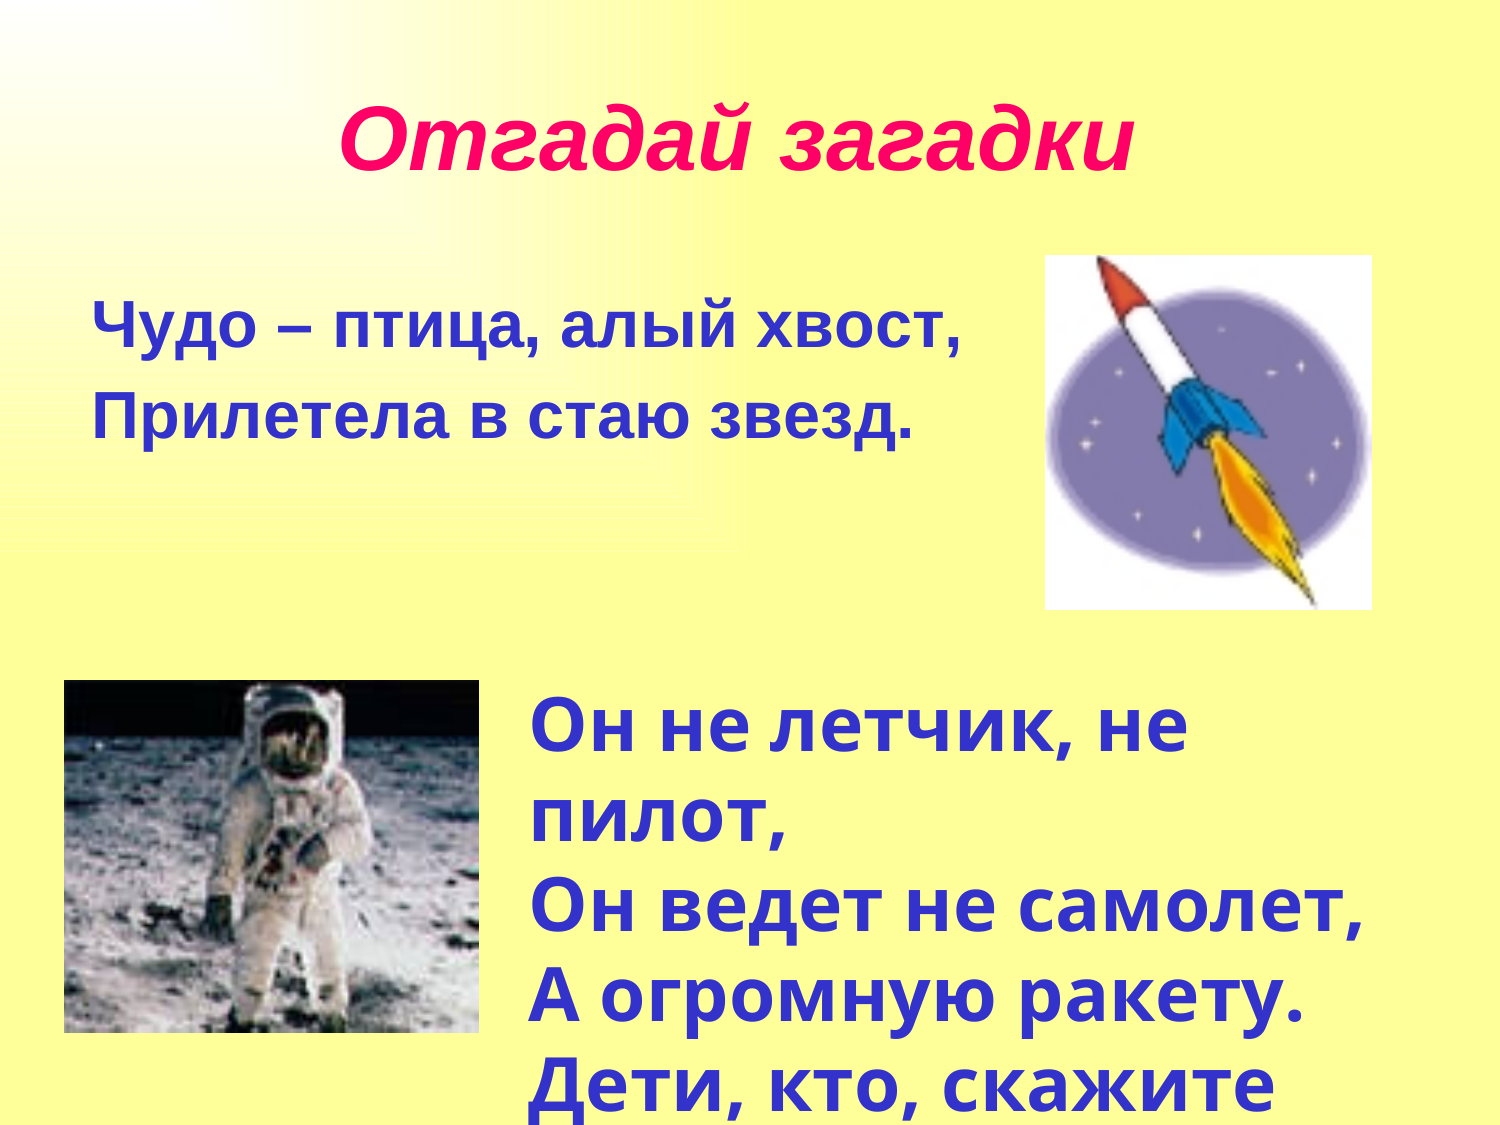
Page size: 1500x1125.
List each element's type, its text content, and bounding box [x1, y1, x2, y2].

picture [64, 680, 479, 1033]
list Чудо – птица, алый хвост, Прилетела в стаю звезд. [76, 278, 988, 552]
title Отгадай загадки [75, 45, 1426, 233]
text_box Он не летчик, не пилот, Он ведет не самолет, А огромную ракету. Дети, кто, скажите это? [513, 668, 1459, 1125]
picture [1045, 255, 1372, 610]
